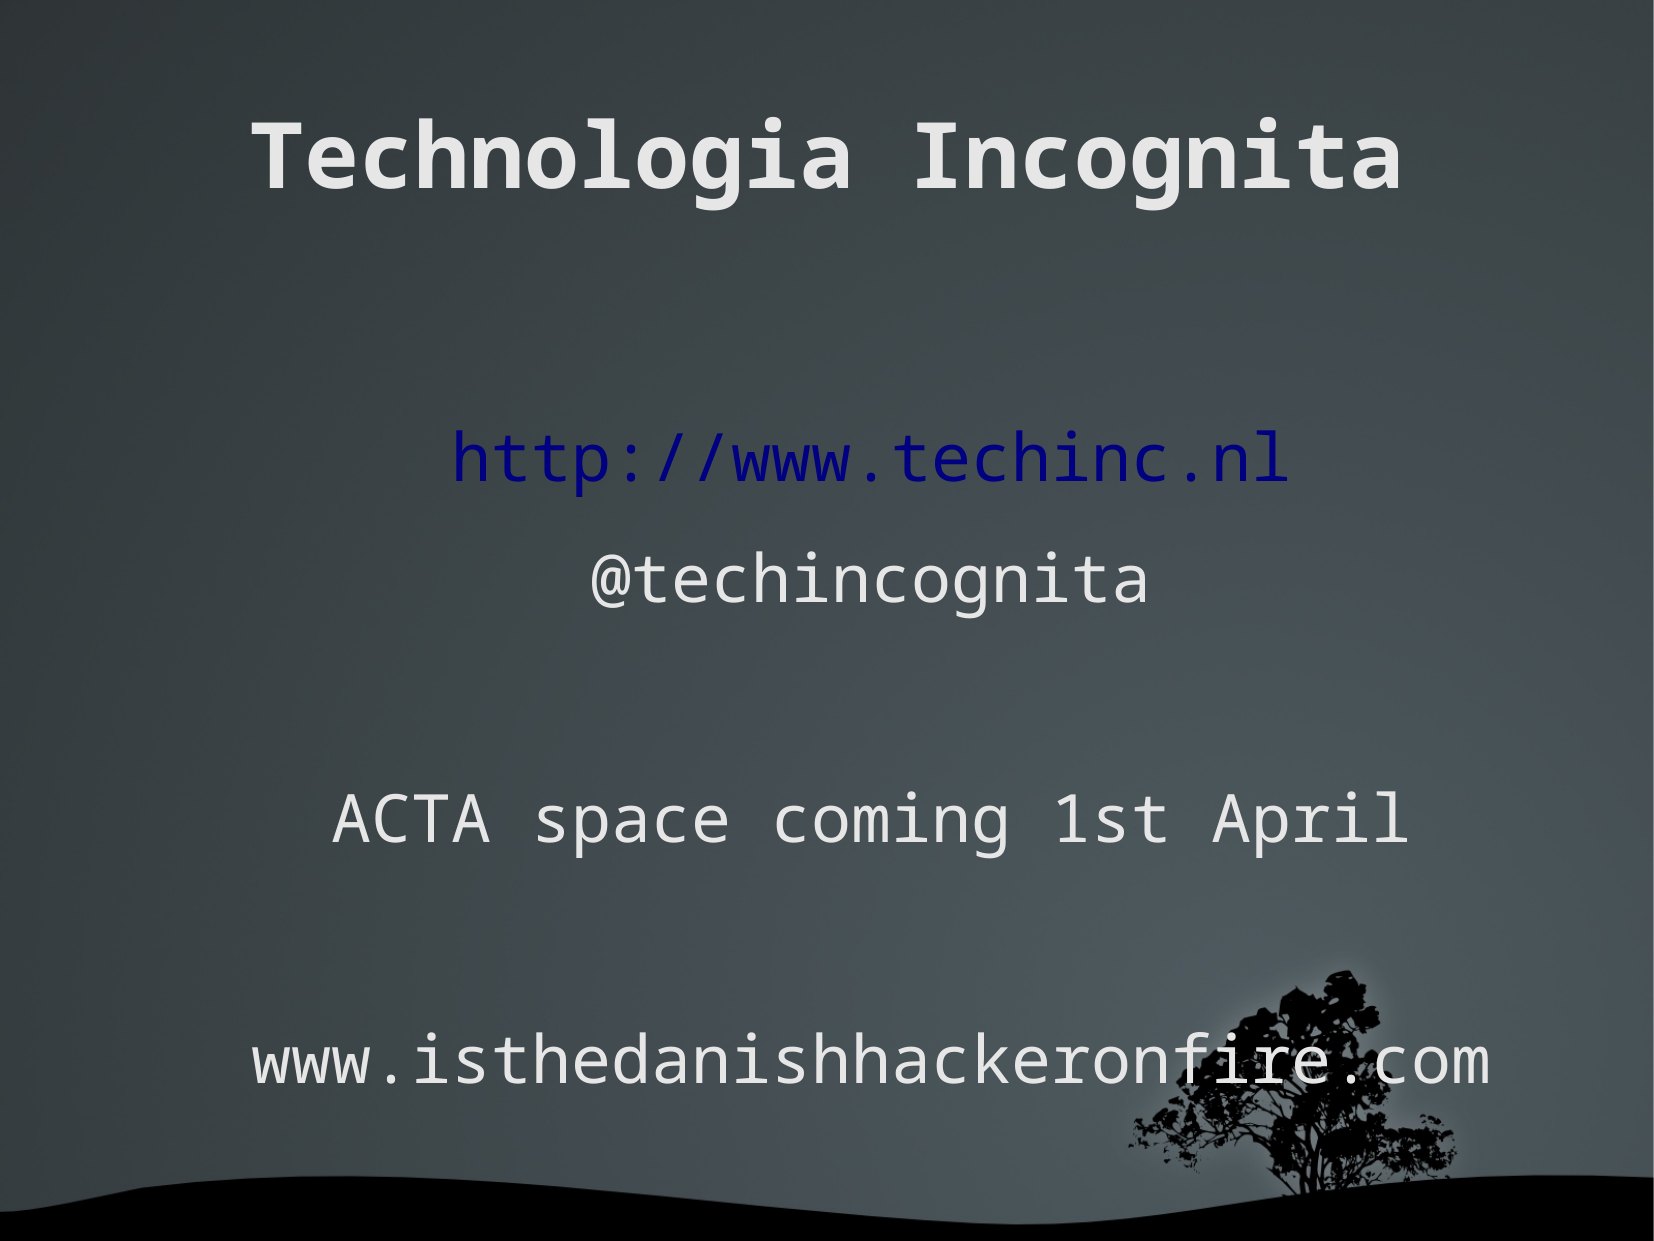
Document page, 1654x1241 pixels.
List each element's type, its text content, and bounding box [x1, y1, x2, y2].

title Technologia Incognita [82, 49, 1571, 257]
list http://www.techinc.nl @techincognita ACTA space coming 1st April www.isthedanishhackeronfire.com [82, 290, 1571, 1109]
picture [0, 0, 1654, 1241]
